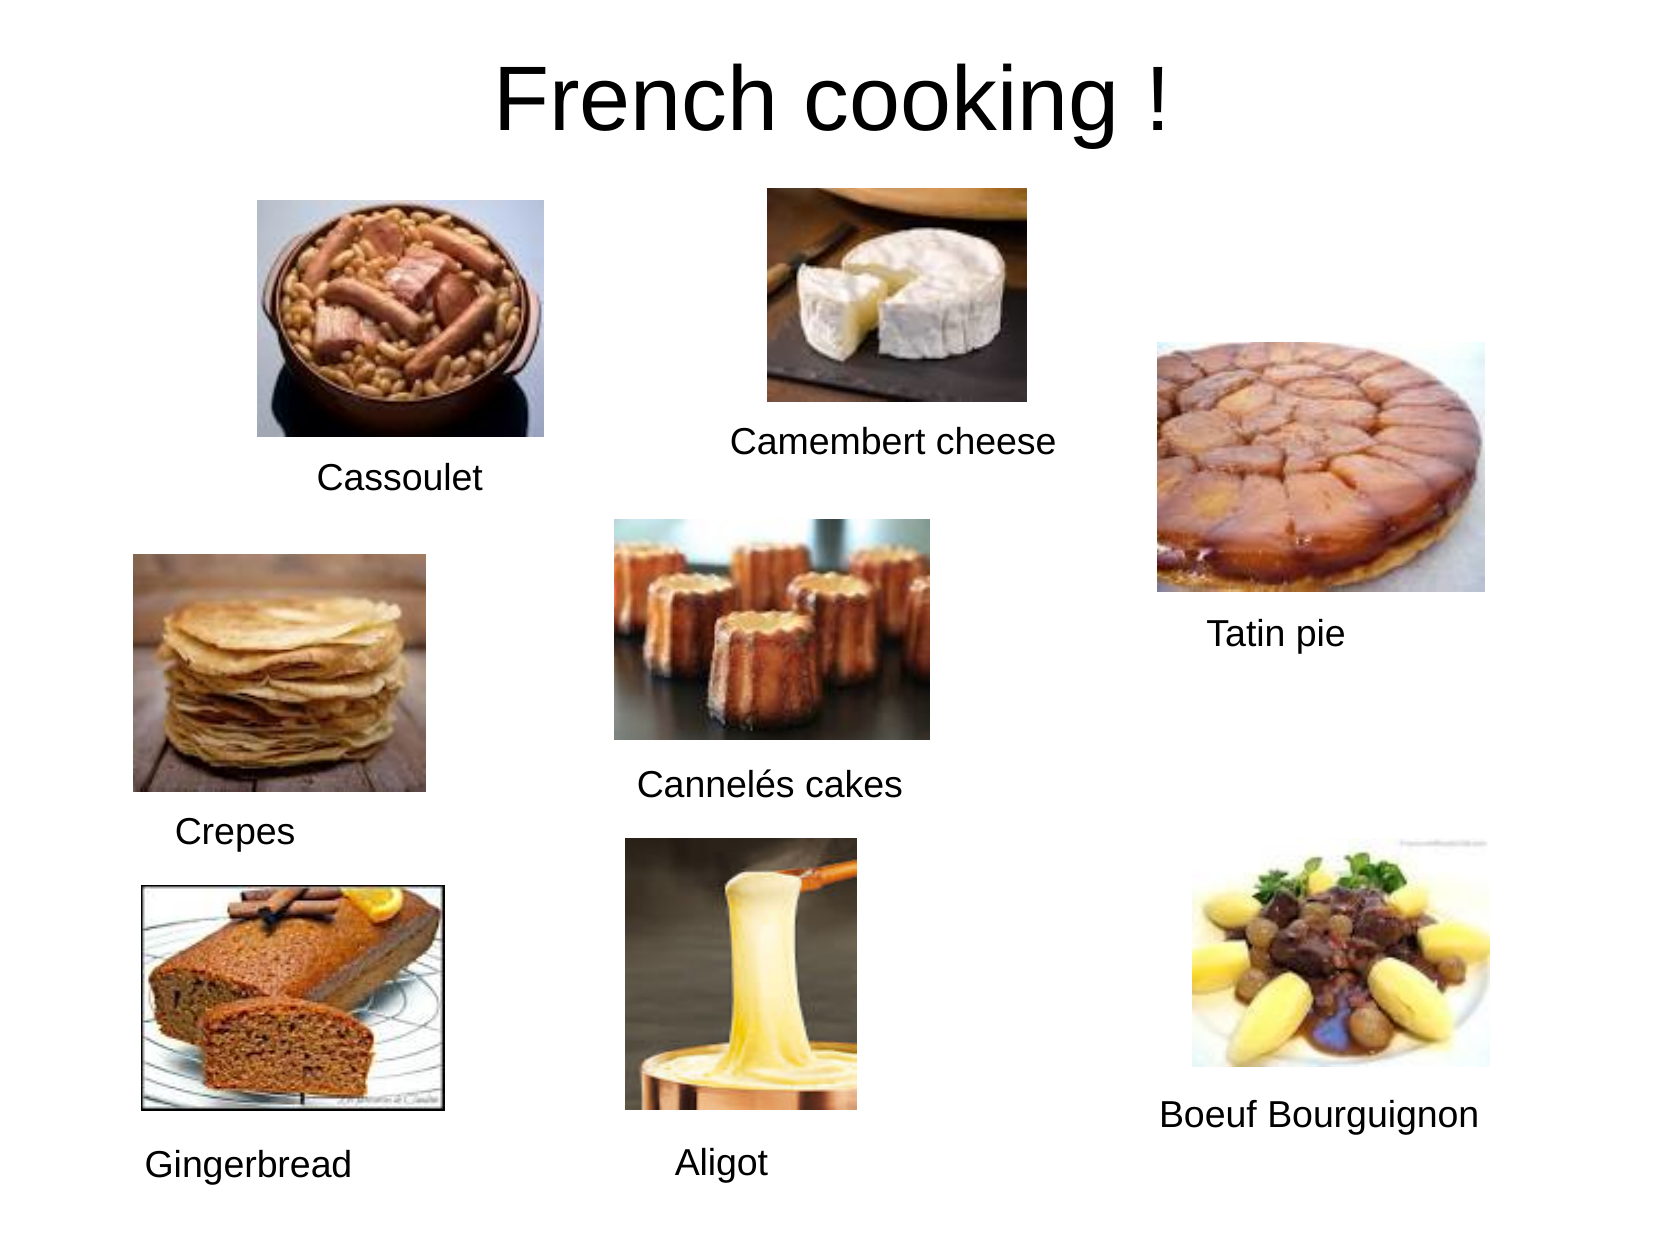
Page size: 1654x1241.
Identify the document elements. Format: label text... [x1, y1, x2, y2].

text_box Cannelés cakes [590, 755, 1111, 813]
picture [141, 885, 445, 1112]
text_box Cassoulet [259, 448, 674, 506]
picture [257, 200, 544, 438]
text_box Aligot [649, 1133, 1134, 1191]
text_box Crepes [118, 803, 567, 860]
text_box Boeuf Bourguignon [1133, 1086, 1512, 1144]
picture [1192, 838, 1490, 1067]
text_box Tatin pie [1181, 604, 1654, 662]
text_box Camembert cheese [673, 413, 1111, 471]
picture [625, 838, 857, 1111]
picture [1157, 342, 1485, 592]
picture [133, 554, 426, 792]
text_box Gingerbread [129, 1136, 544, 1193]
picture [614, 519, 930, 740]
picture [767, 188, 1027, 402]
title French cooking ! [342, 32, 1323, 166]
